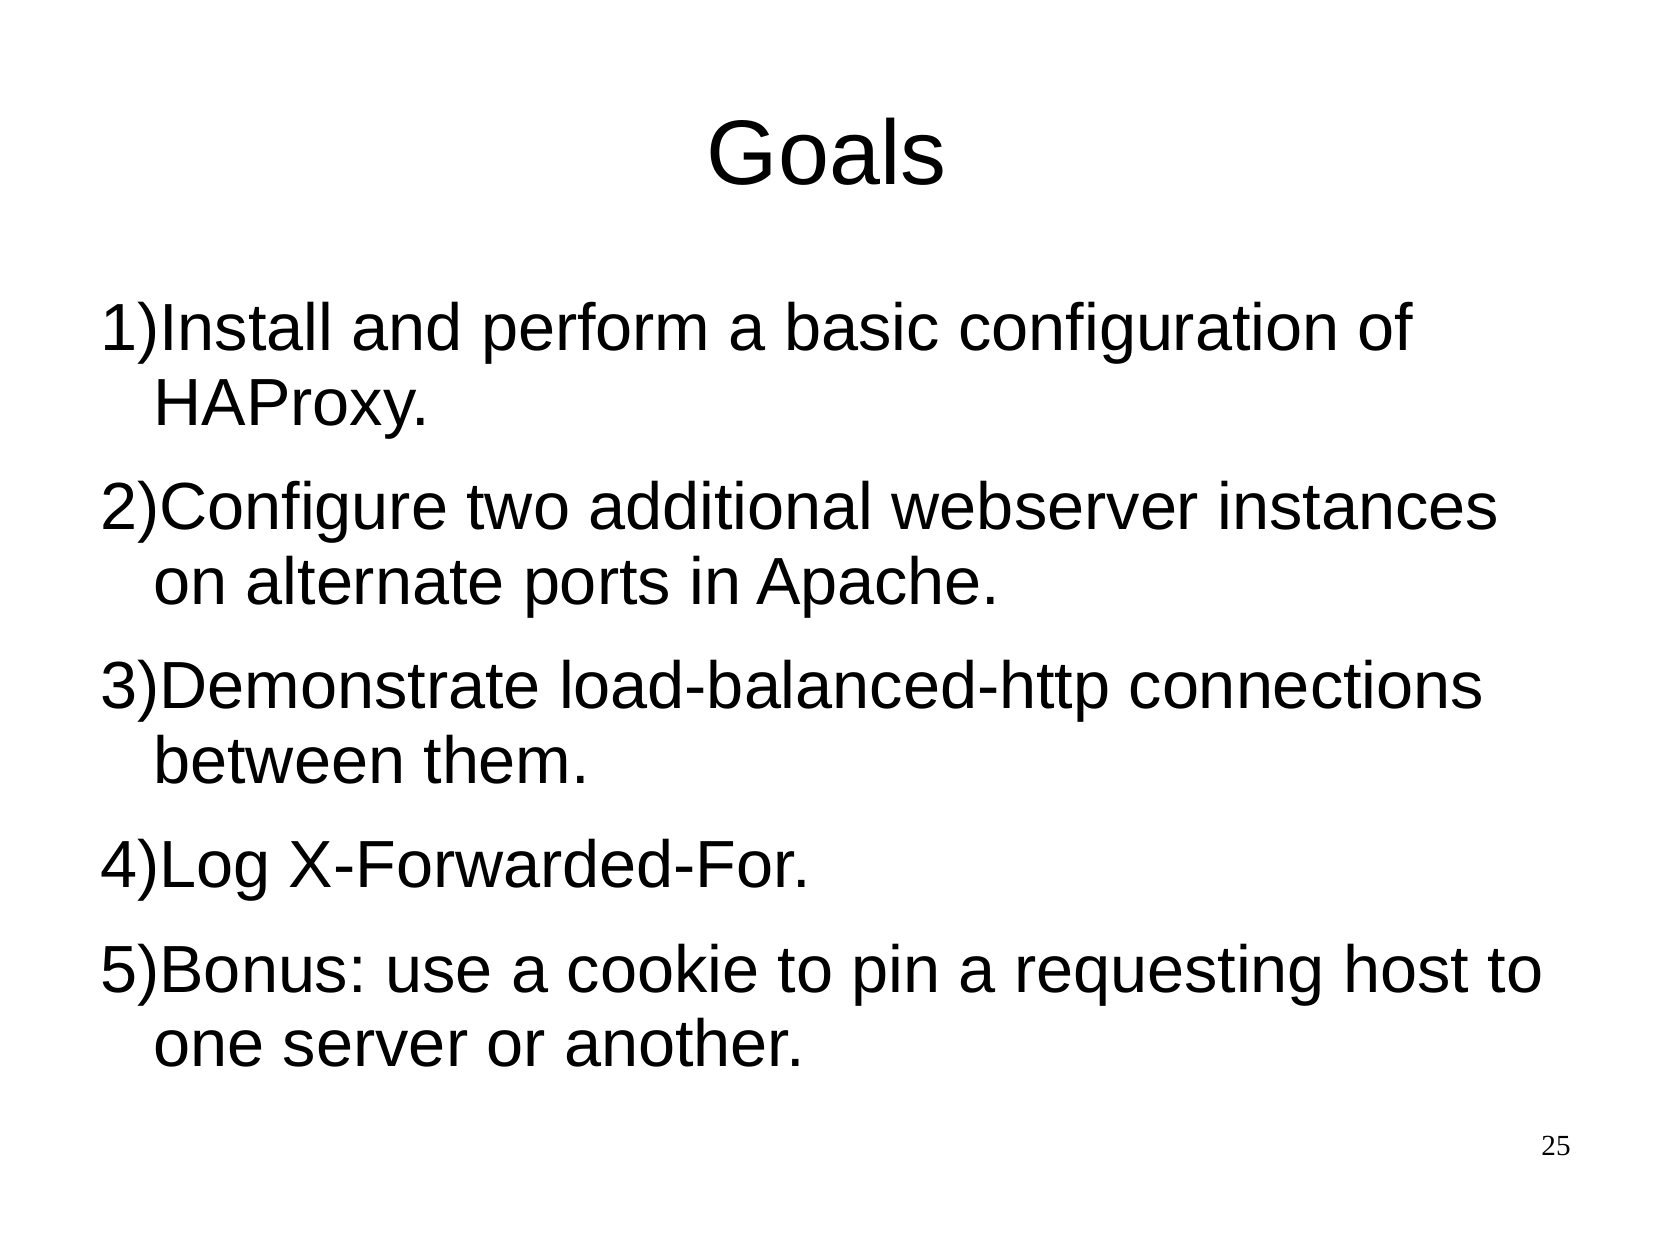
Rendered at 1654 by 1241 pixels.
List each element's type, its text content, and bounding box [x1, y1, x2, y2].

list Install and perform a basic configuration of HAProxy. Configure two additional webserver instances on alternate ports in Apache. Demonstrate load-balanced-http connections between them. Log X-Forwarded-For. Bonus: use a cookie to pin a requesting host to one server or another. [82, 290, 1571, 1109]
title Goals [82, 49, 1571, 257]
